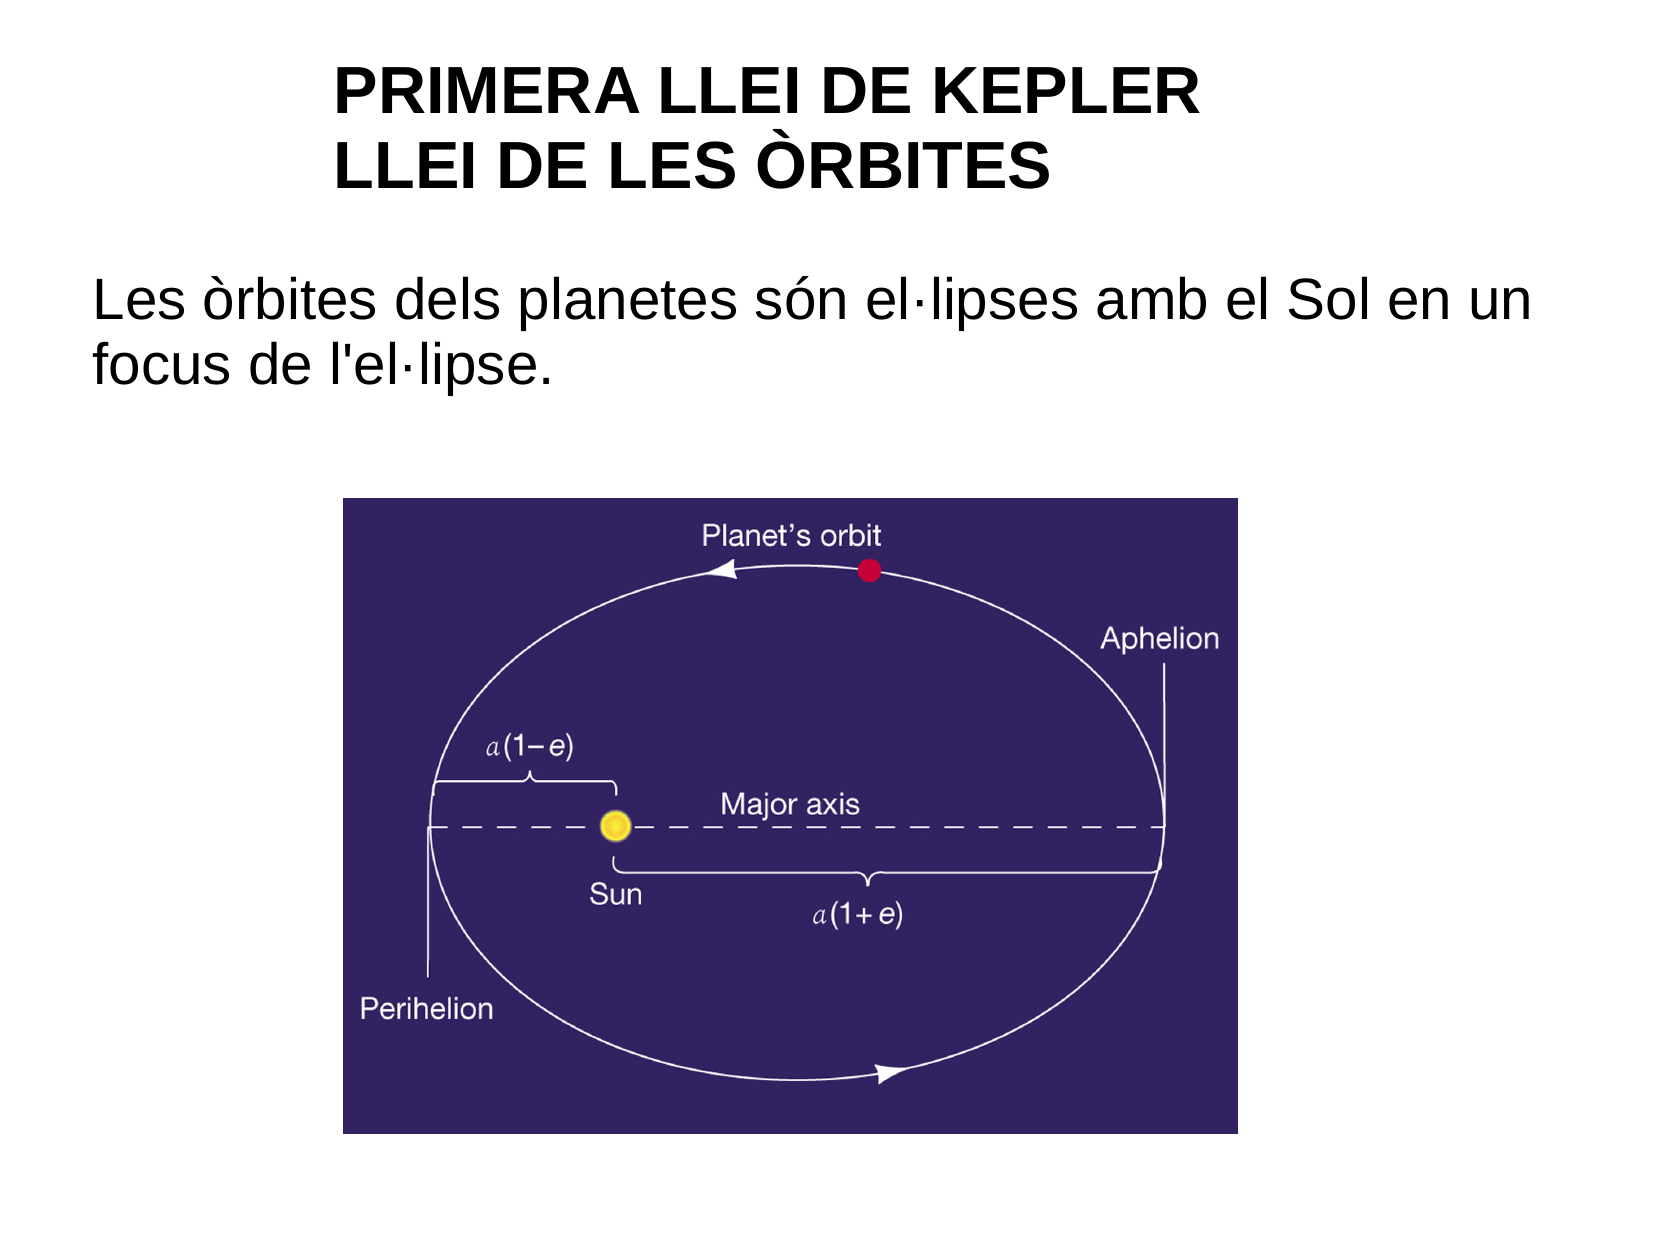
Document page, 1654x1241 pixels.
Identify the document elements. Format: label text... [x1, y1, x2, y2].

picture [338, 493, 1242, 1138]
text_box PRIMERA LLEI DE KEPLER LLEI DE LES ÒRBITES [319, 45, 1234, 211]
text_box Les òrbites dels planetes són el·lipses amb el Sol en un focus de l'el·lipse. [77, 259, 1588, 404]
